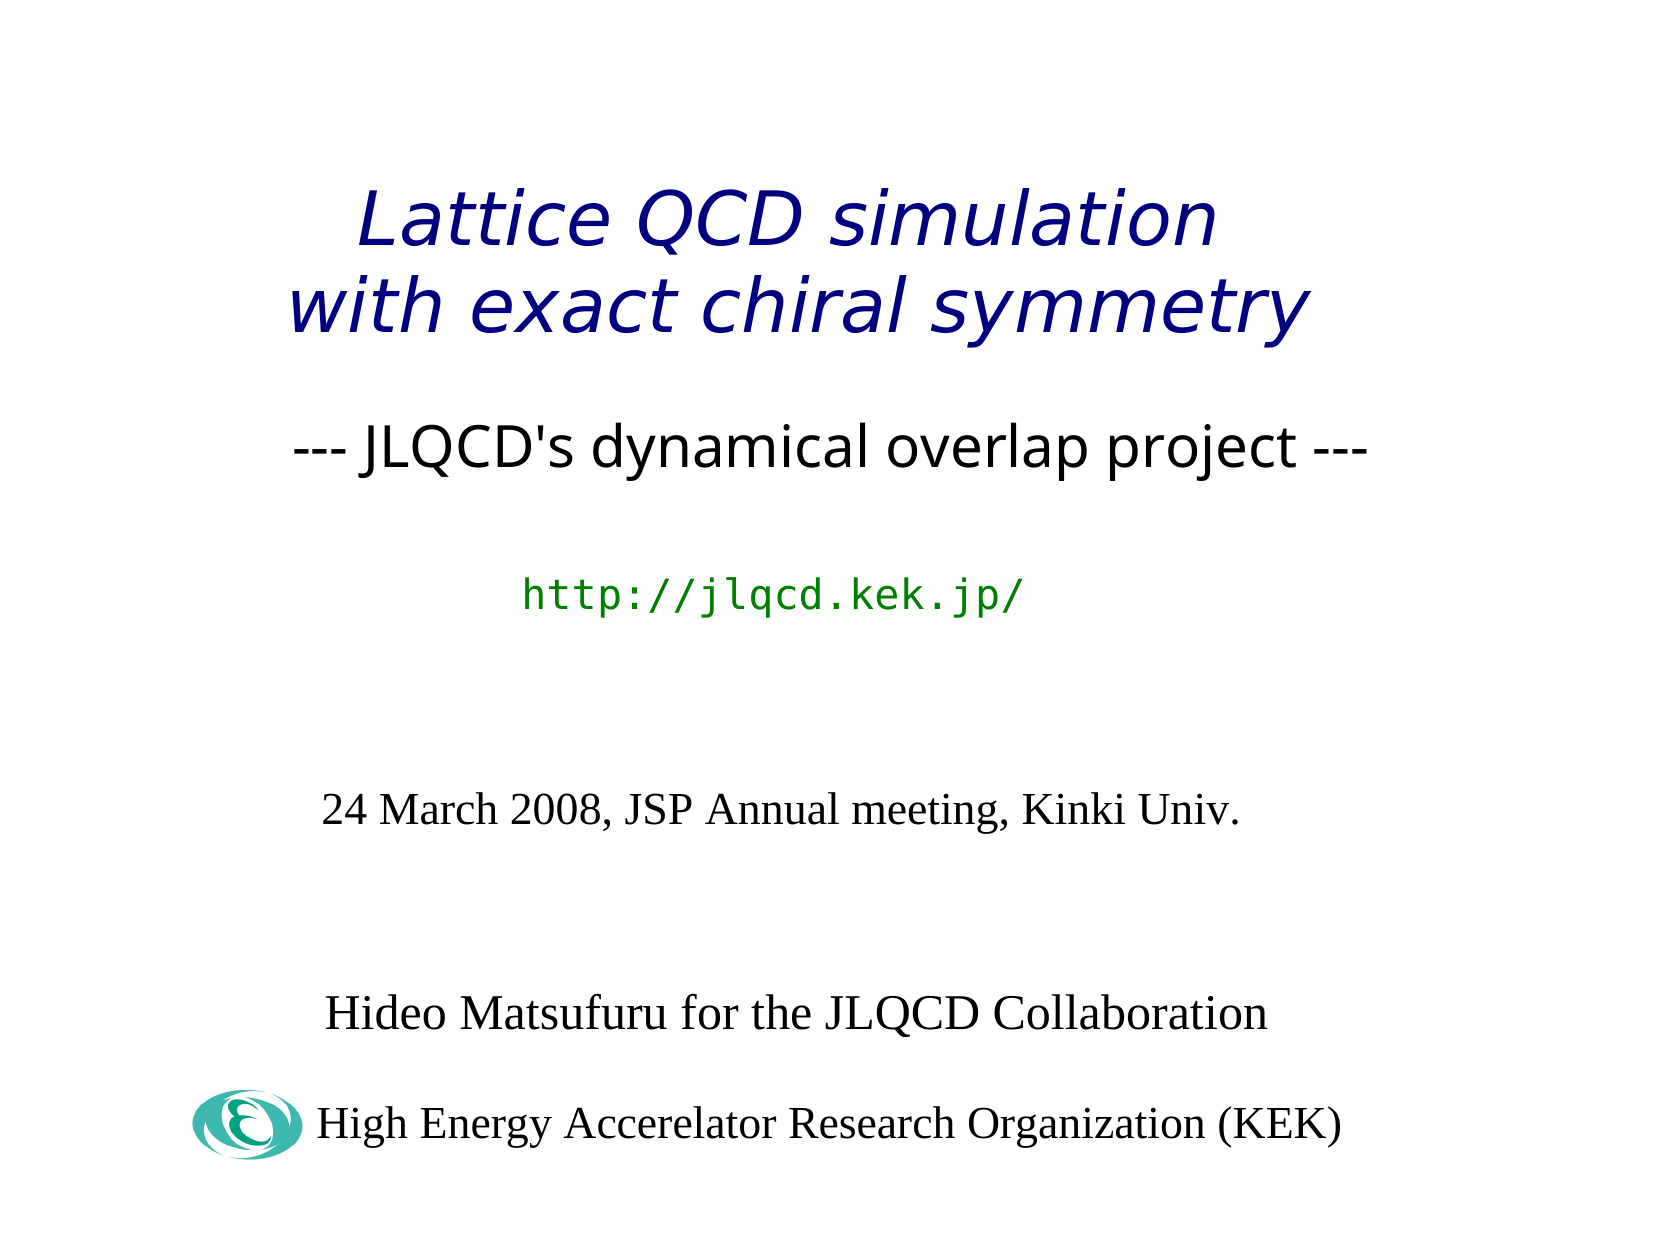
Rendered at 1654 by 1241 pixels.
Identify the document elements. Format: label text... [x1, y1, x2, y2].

picture [188, 1083, 307, 1166]
text_box --- JLQCD's dynamical overlap project --- [292, 405, 1440, 486]
text_box High Energy Accerelator Research Organization (KEK) [316, 1097, 1439, 1158]
text_box 24 March 2008, JSP Annual meeting, Kinki Univ. [321, 783, 1242, 840]
text_box http://jlqcd.kek.jp/ [521, 570, 1098, 616]
text_box Hideo Matsufuru for the JLQCD Collaboration [324, 985, 1269, 1046]
text_box Lattice QCD simulation with exact chiral symmetry [191, 175, 1420, 351]
